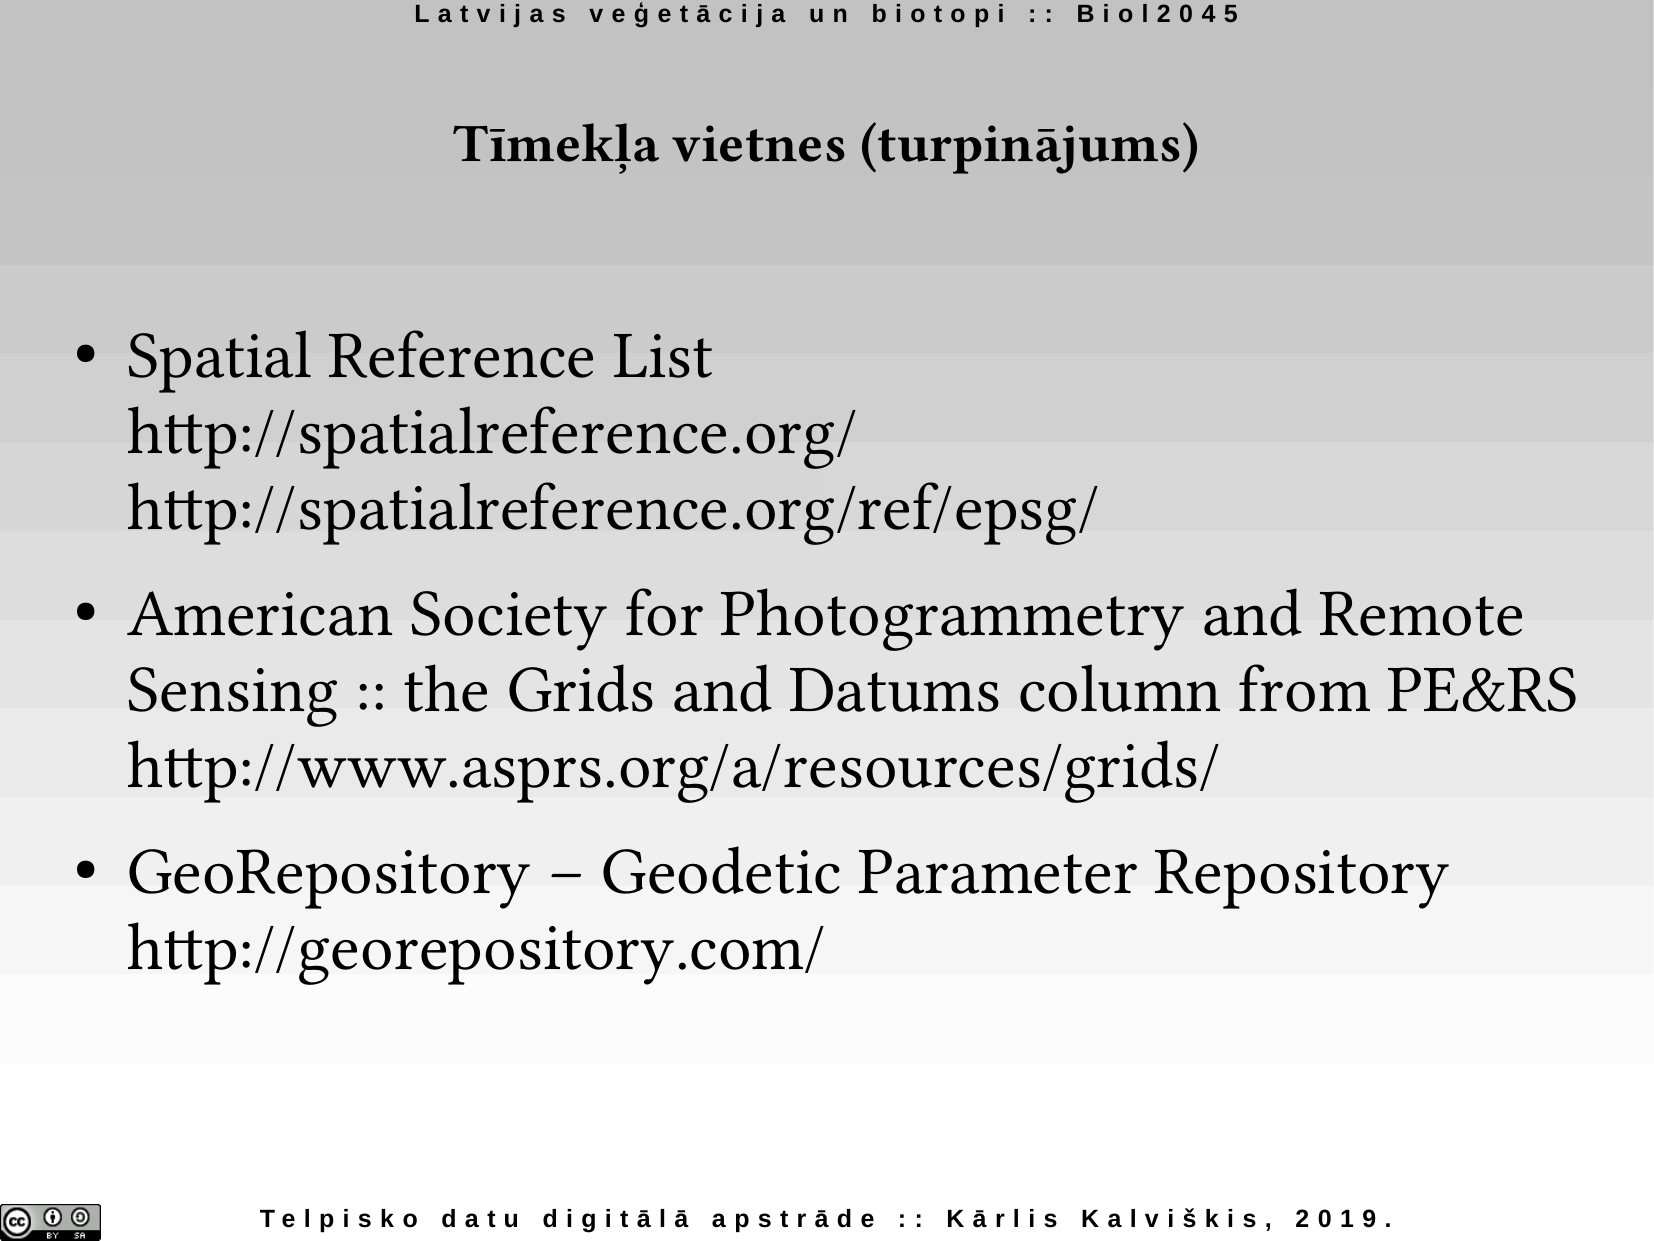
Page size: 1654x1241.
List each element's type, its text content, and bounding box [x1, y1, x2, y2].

title Tīmekļa vietnes (turpinājums) [0, 1, 1654, 287]
picture [0, 287, 1654, 1241]
list Spatial Reference List http://spatialreference.org/ http://spatialreference.org/ref/epsg/ American Society for Photogrammetry and Remote Sensing :: the Grids and Datums column from PE&RS http://www.asprs.org/a/resources/grids/ GeoRepository – Geodetic Parameter Repository http://georepository.com/ [56, 317, 1600, 1175]
